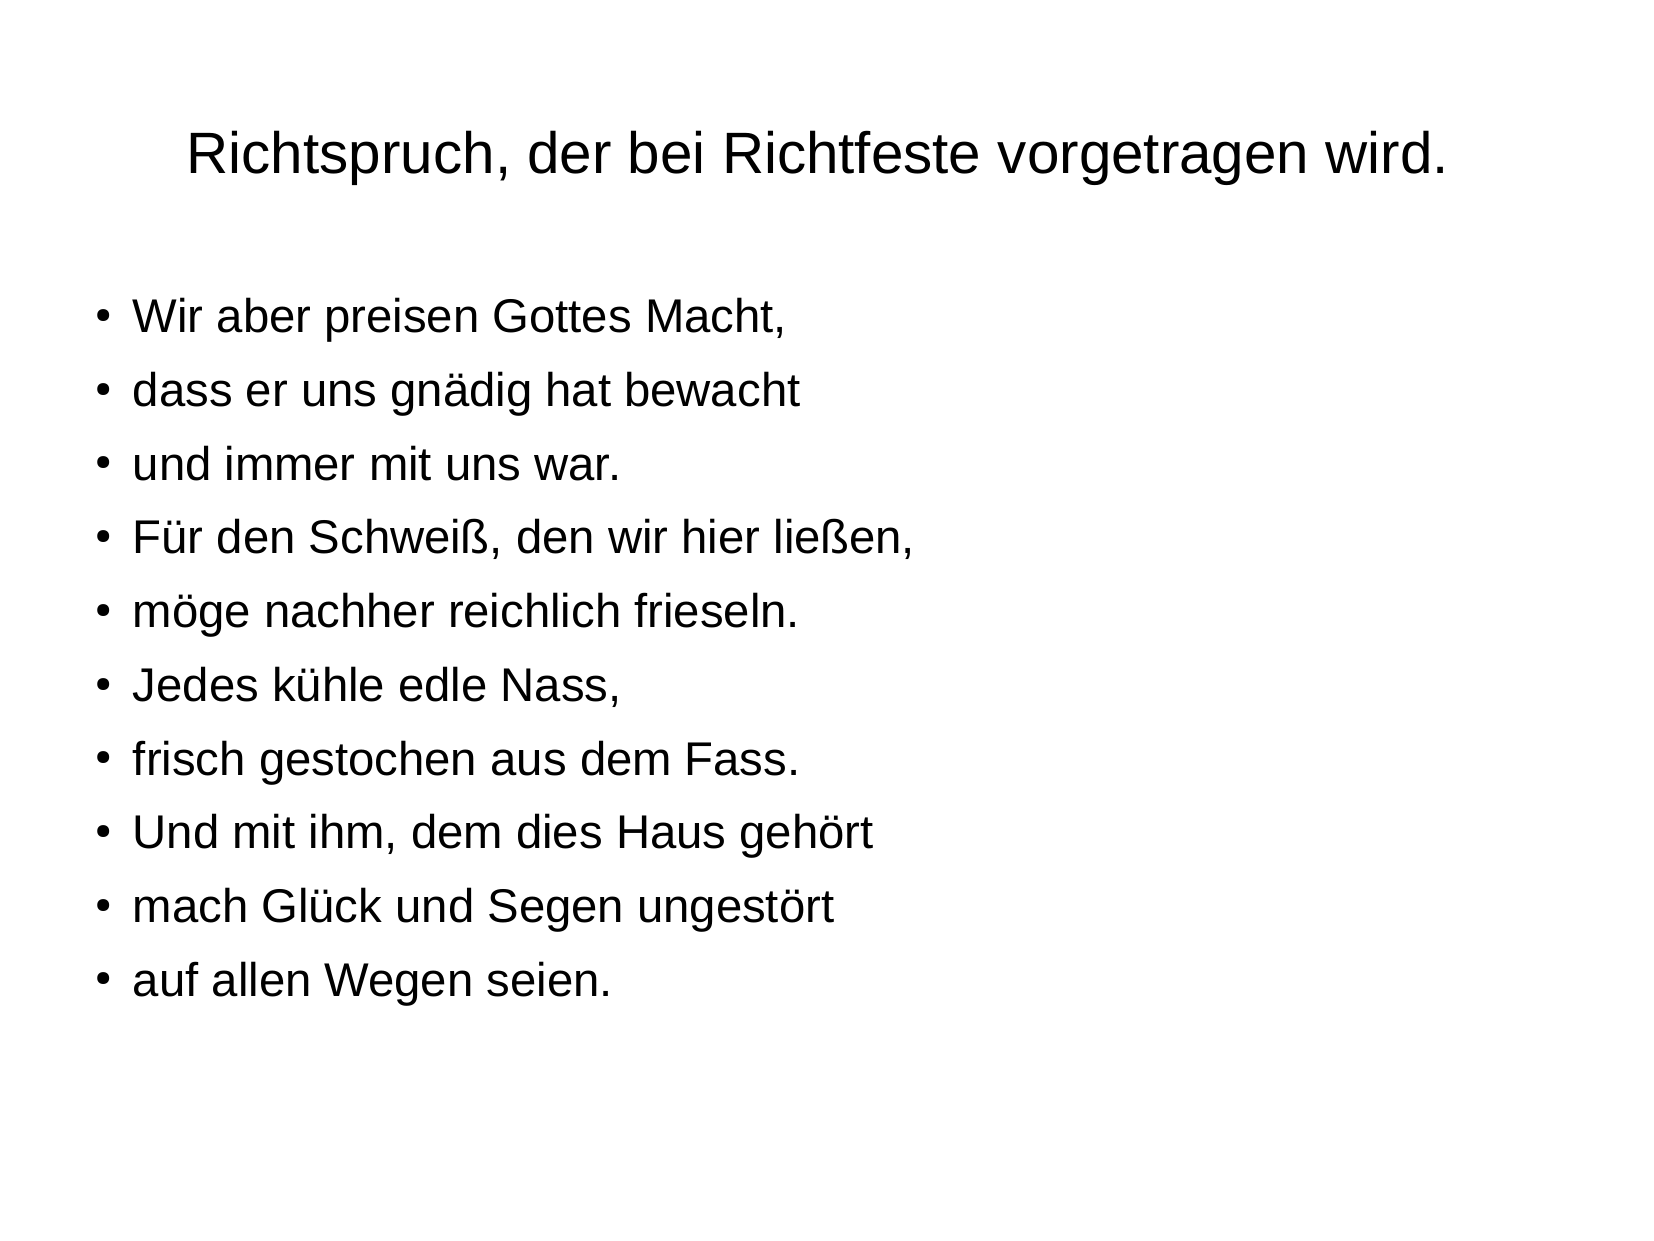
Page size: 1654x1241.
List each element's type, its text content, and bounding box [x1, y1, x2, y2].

list Wir aber preisen Gottes Macht, dass er uns gnädig hat bewacht und immer mit uns war. Für den Schweiß, den wir hier ließen, möge nachher reichlich frieseln. Jedes kühle edle Nass, frisch gestochen aus dem Fass. Und mit ihm, dem dies Haus gehört mach Glück und Segen ungestört auf allen Wegen seien. [82, 290, 1571, 1010]
title Richtspruch, der bei Richtfeste vorgetragen wird. [82, 49, 1571, 257]
